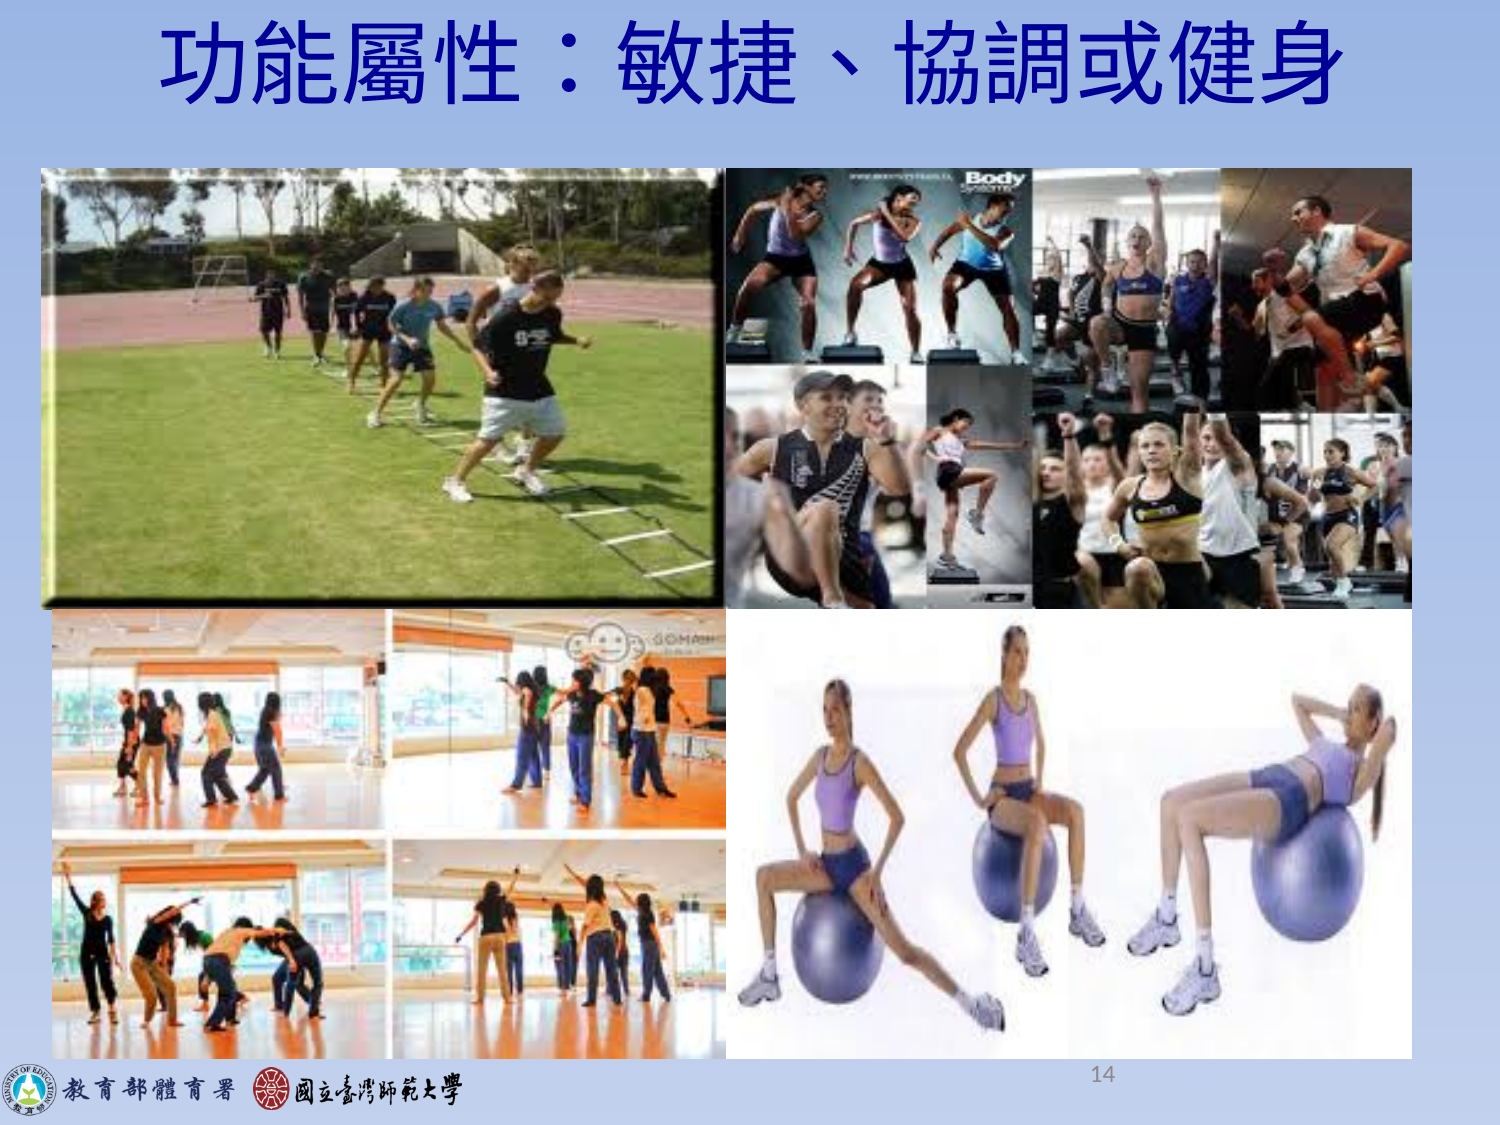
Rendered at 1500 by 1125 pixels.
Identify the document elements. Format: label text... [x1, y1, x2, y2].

picture [41, 168, 1412, 1059]
text_box [1074, 1042, 1426, 1103]
title 功能屬性：敏捷、協調或健身 [82, 0, 1426, 126]
